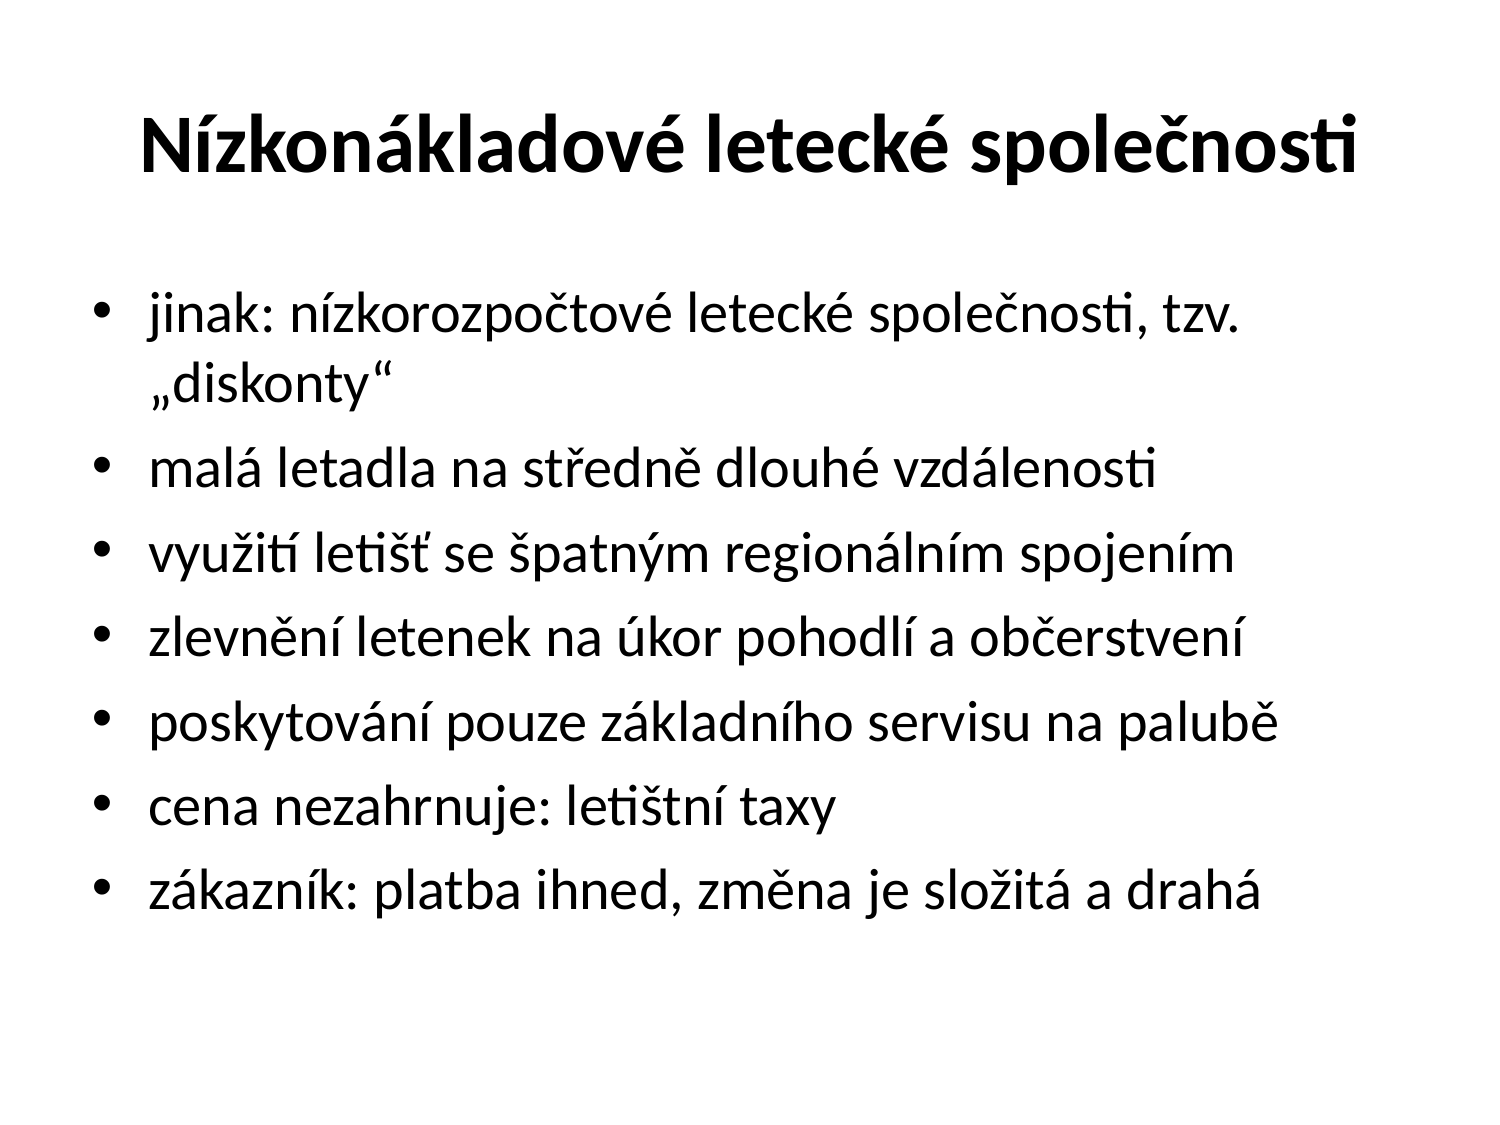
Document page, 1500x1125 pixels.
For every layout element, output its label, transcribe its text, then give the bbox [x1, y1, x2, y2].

list jinak: nízkorozpočtové letecké společnosti, tzv. „diskonty“ malá letadla na středně dlouhé vzdálenosti využití letišť se špatným regionálním spojením zlevnění letenek na úkor pohodlí a občerstvení poskytování pouze základního servisu na palubě cena nezahrnuje: letištní taxy zákazník: platba ihned, změna je složitá a drahá [76, 267, 1427, 1010]
title Nízkonákladové letecké společnosti [75, 45, 1426, 233]
